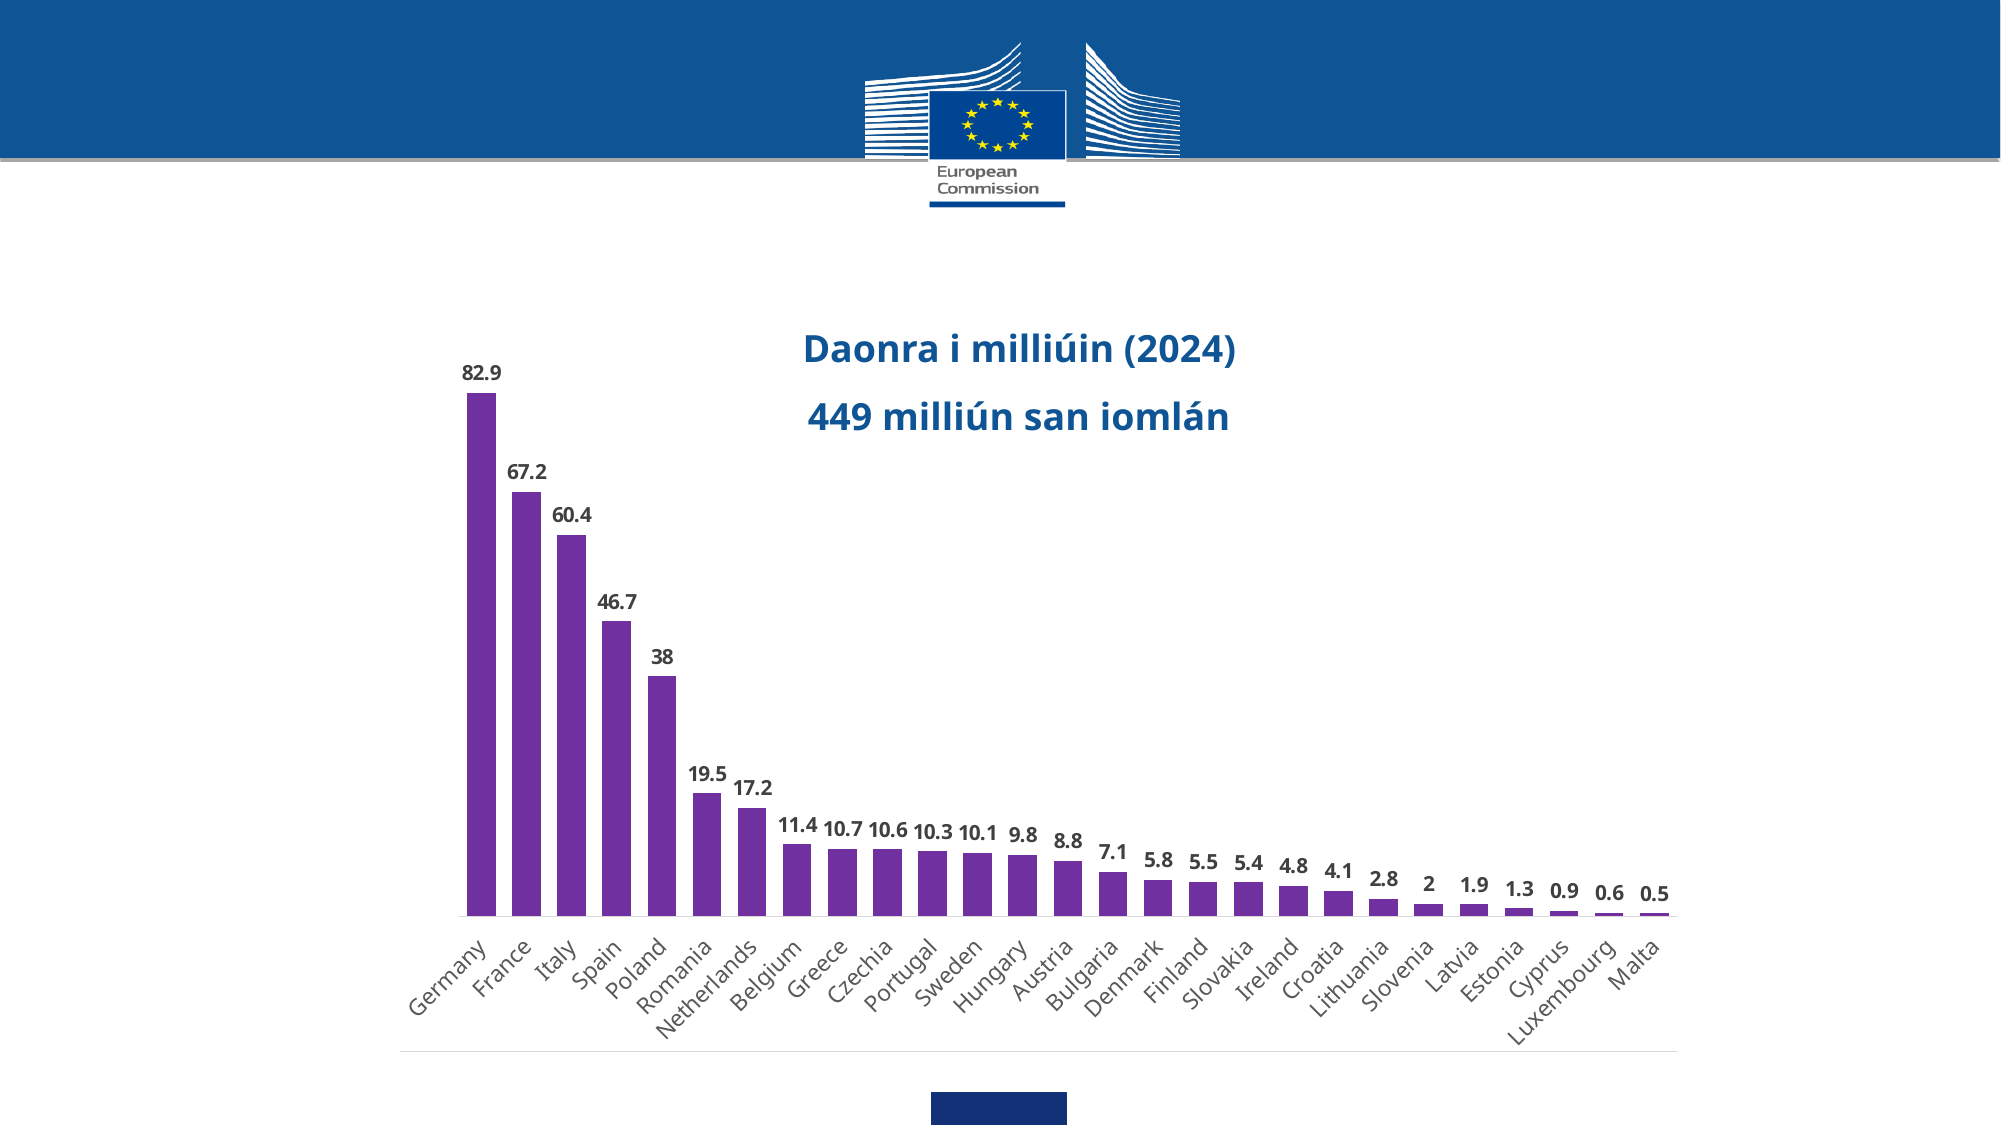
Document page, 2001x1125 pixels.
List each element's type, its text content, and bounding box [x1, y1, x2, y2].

text_box Daonra i milliúin (2024) 449 milliún san iomlán [314, 295, 1665, 371]
chart [372, 333, 1704, 1067]
